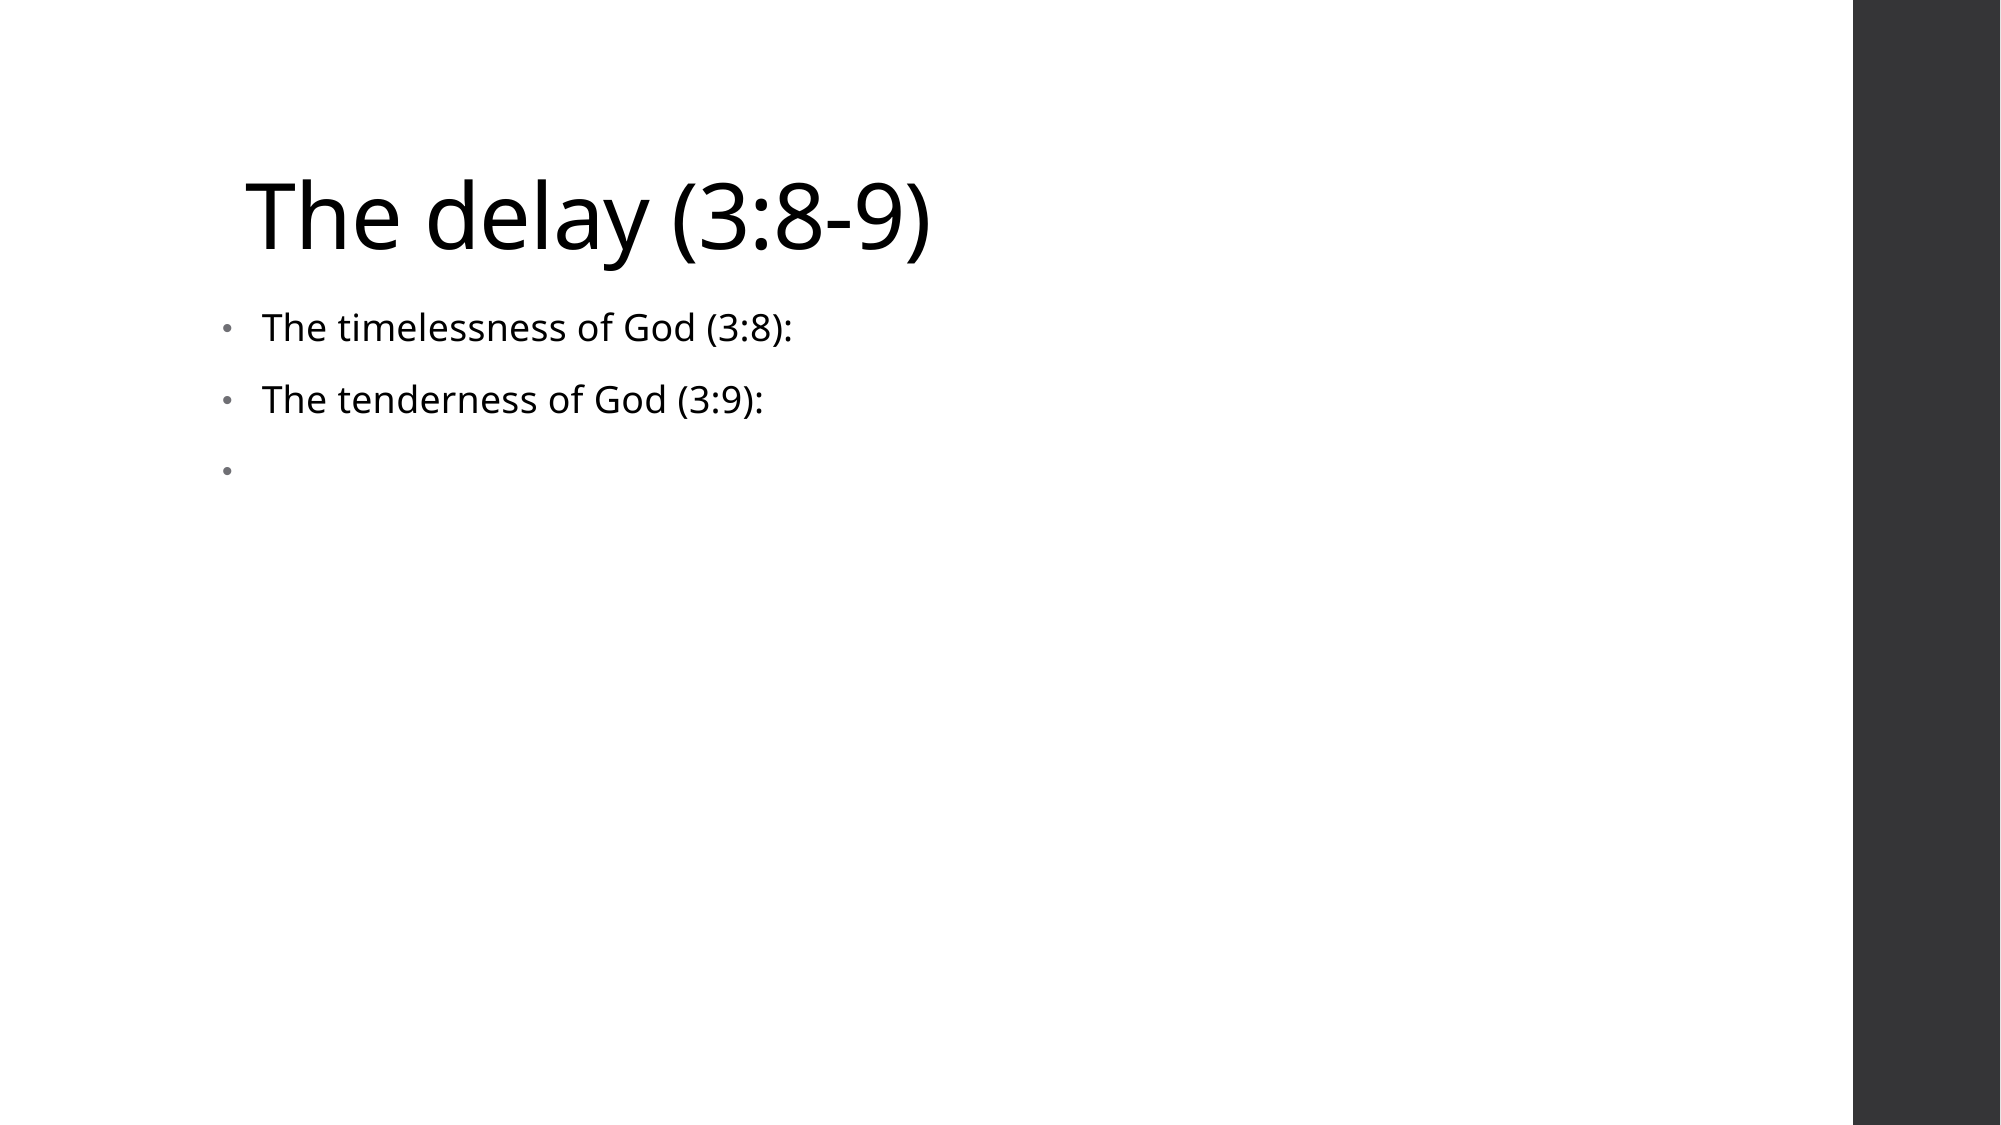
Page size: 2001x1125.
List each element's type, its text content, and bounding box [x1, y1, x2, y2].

list The timelessness of God (3:8): The tenderness of God (3:9): [206, 299, 1617, 1014]
title The delay (3:8-9) [206, 60, 1797, 278]
